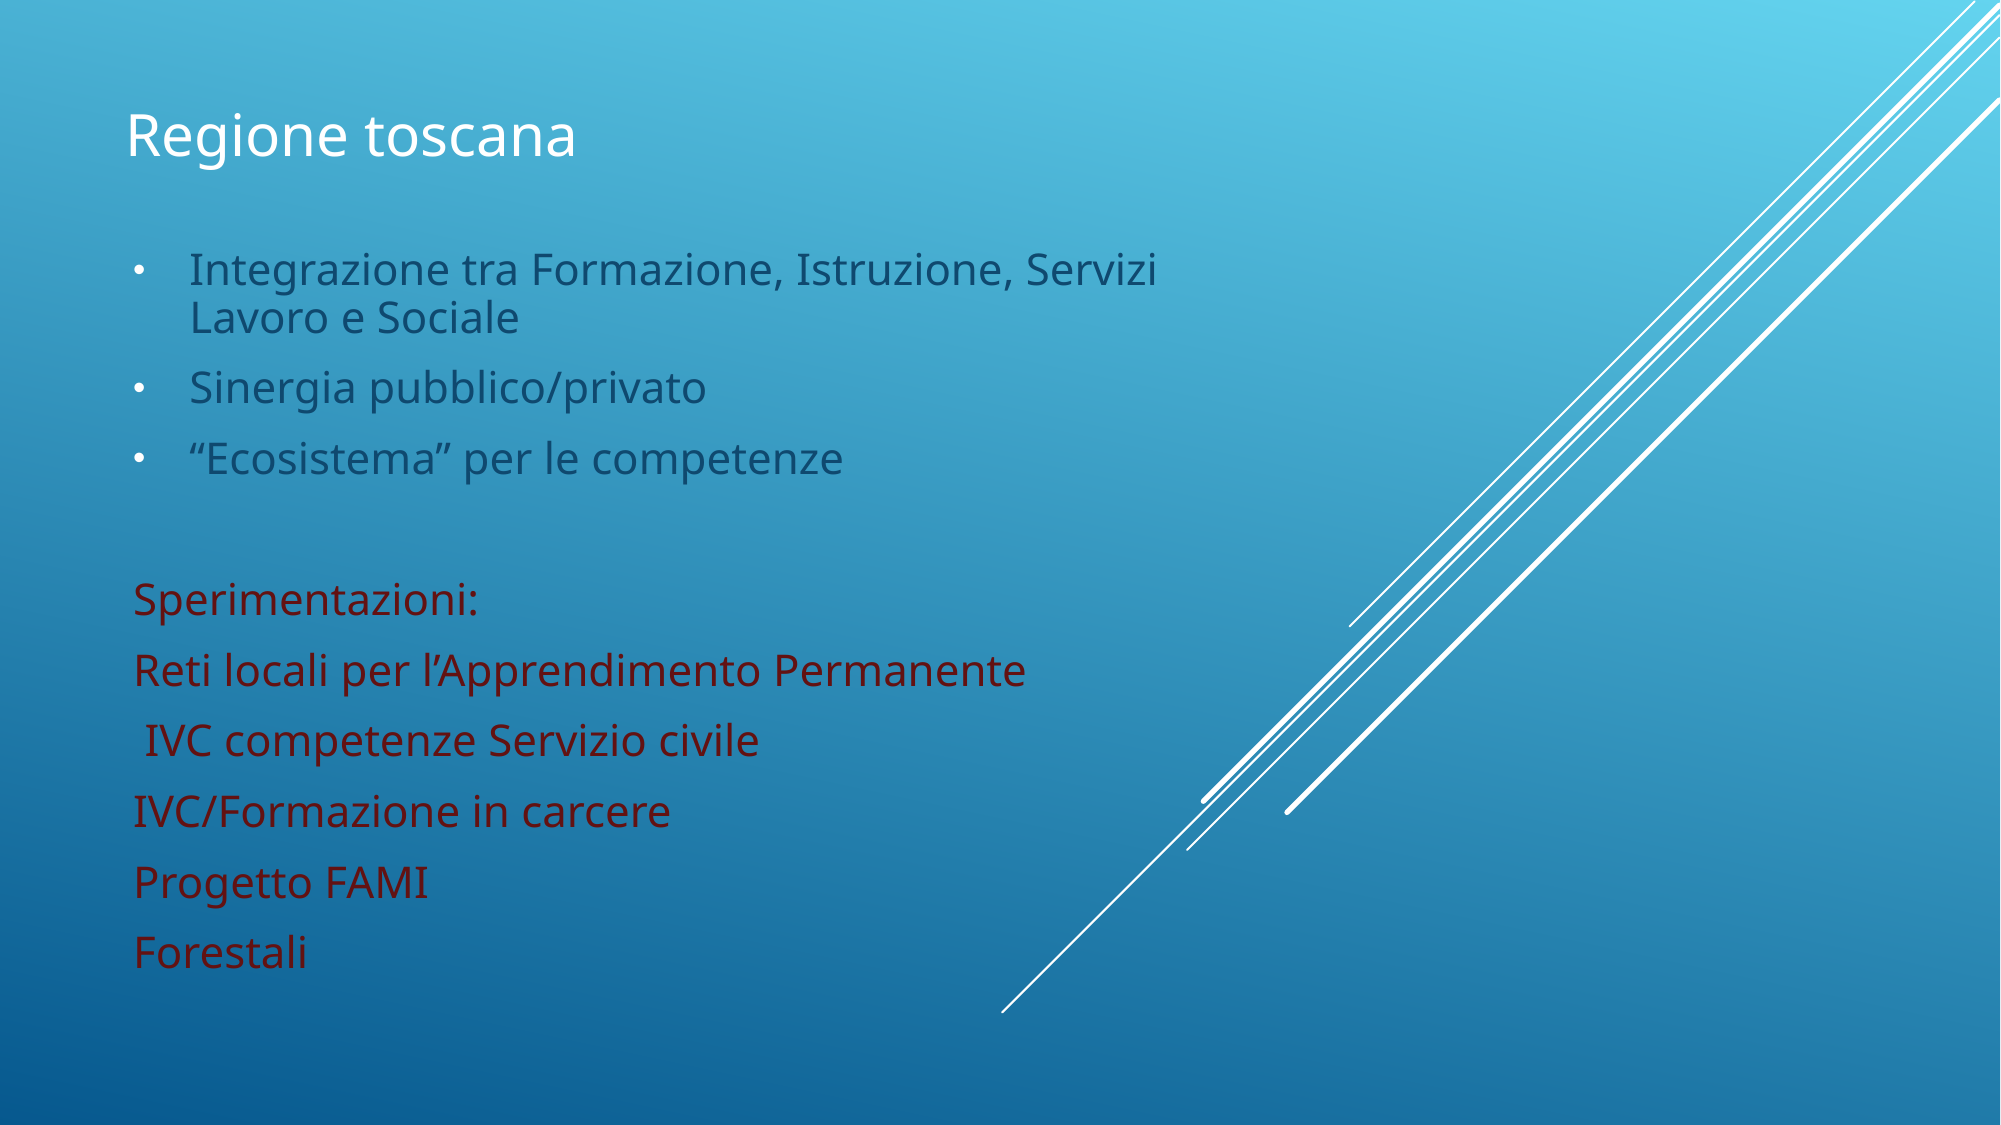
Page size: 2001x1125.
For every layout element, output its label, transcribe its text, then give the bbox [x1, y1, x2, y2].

text_box Integrazione tra Formazione, Istruzione, Servizi Lavoro e Sociale Sinergia pubblico/privato “Ecosistema” per le competenze Sperimentazioni: Reti locali per l’Apprendimento Permanente IVC competenze Servizio civile IVC/Formazione in carcere Progetto FAMI Forestali [118, 240, 1223, 1019]
title Regione toscana [110, 46, 1424, 177]
